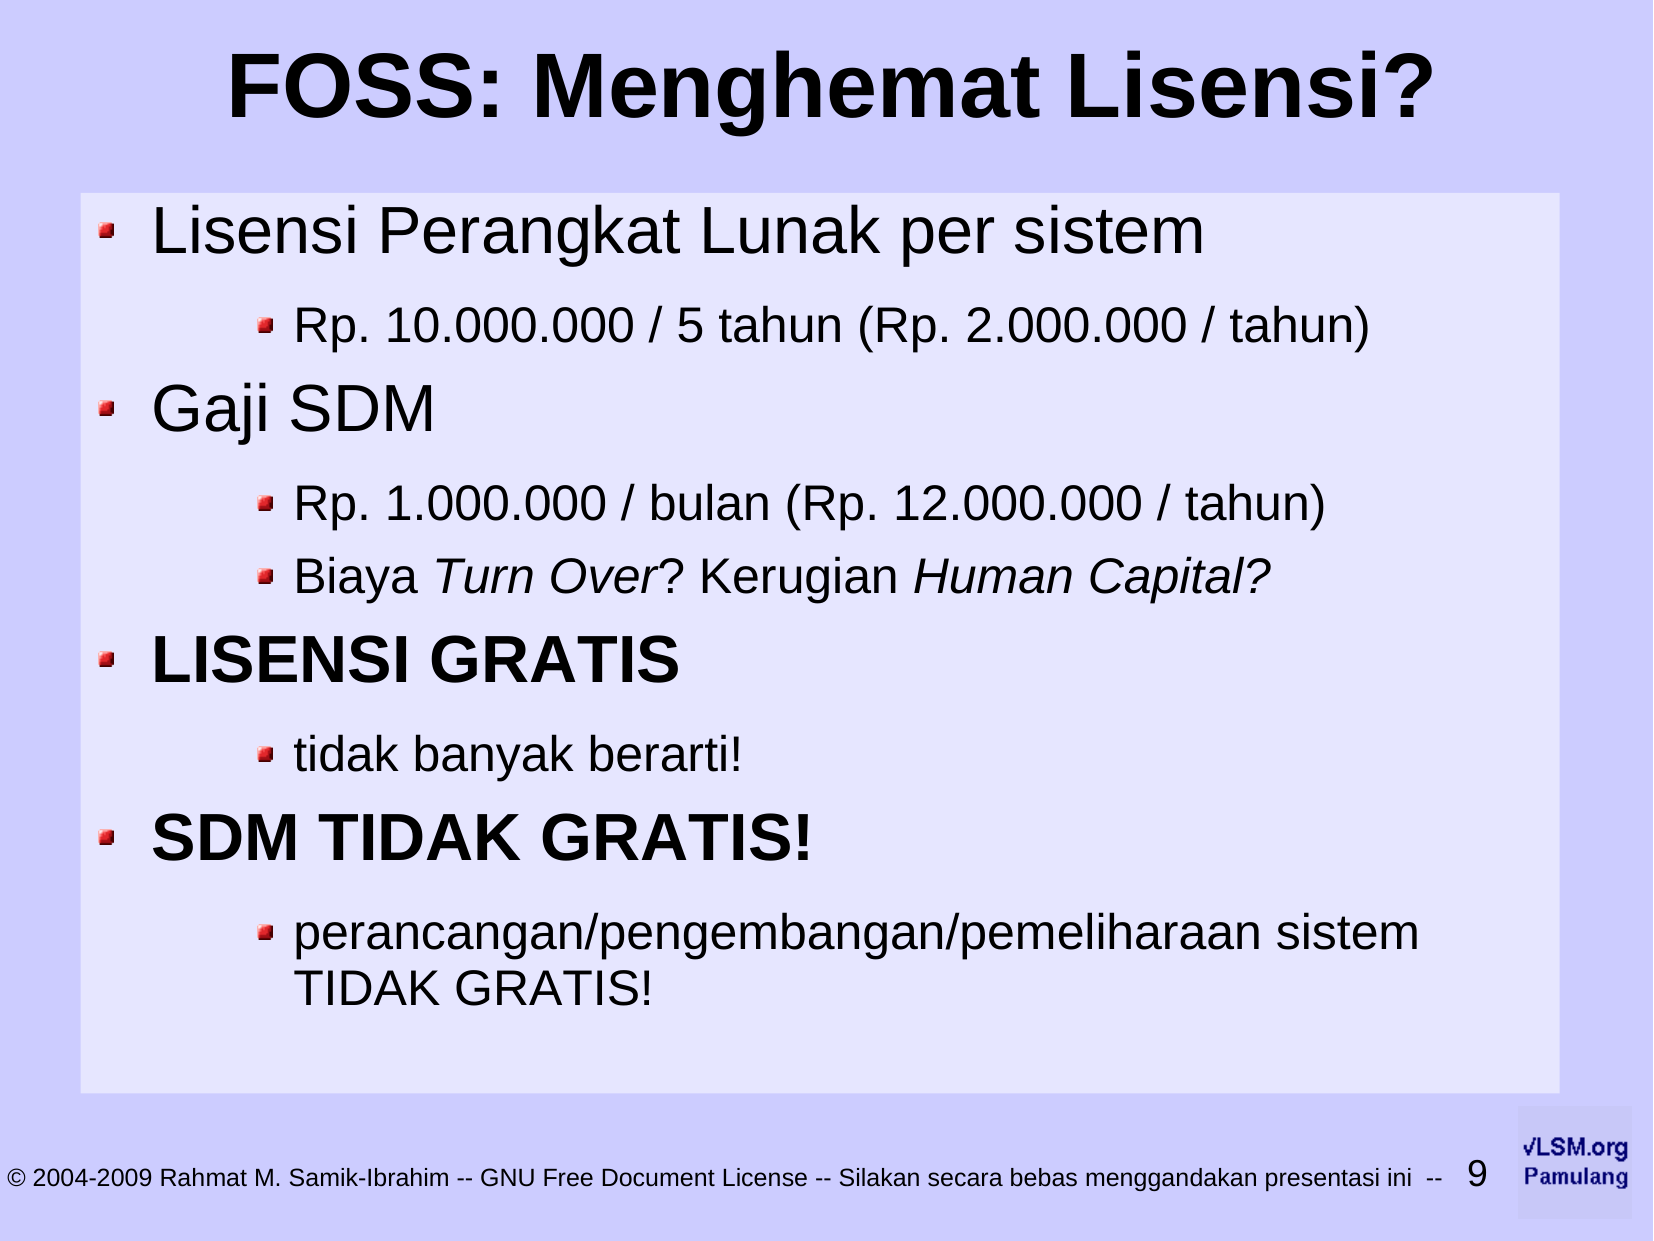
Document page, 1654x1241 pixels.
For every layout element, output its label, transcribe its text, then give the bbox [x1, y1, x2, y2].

title FOSS: Menghemat Lisensi? [40, 27, 1625, 146]
picture [1518, 1106, 1632, 1219]
list Lisensi Perangkat Lunak per sistem Rp. 10.000.000 / 5 tahun (Rp. 2.000.000 / tahun) Gaji SDM Rp. 1.000.000 / bulan (Rp. 12.000.000 / tahun) Biaya Turn Over? Kerugian Human Capital? LISENSI GRATIS tidak banyak berarti! SDM TIDAK GRATIS! perancangan/pengembangan/pemeliharaan sistem TIDAK GRATIS! [80, 192, 1560, 1094]
